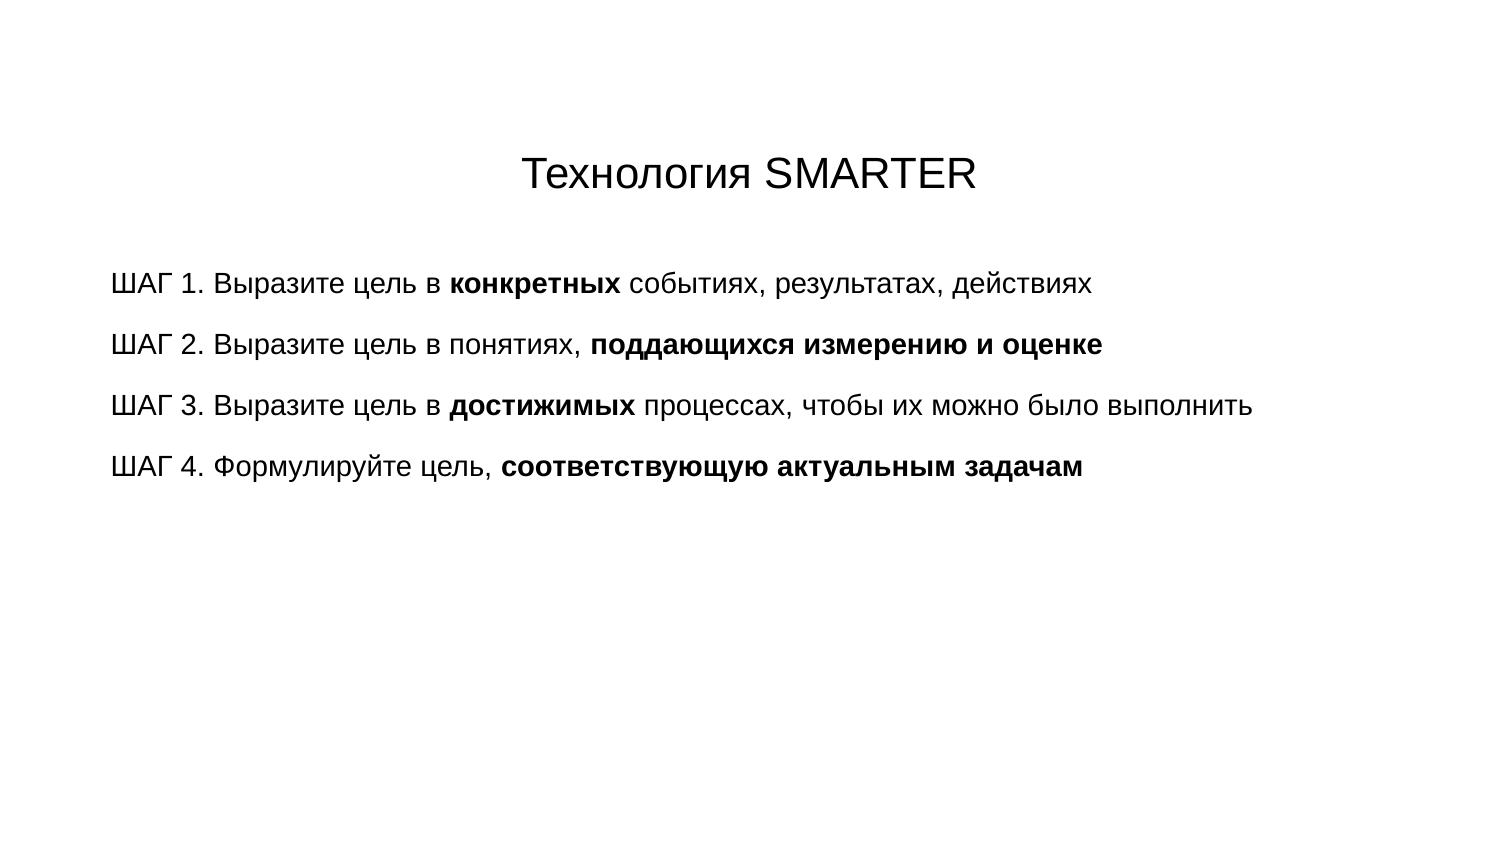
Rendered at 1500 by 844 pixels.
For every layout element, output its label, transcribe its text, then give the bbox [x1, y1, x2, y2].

text_box ШАГ 1. Выразите цель в конкретных событиях, результатах, действиях ШАГ 2. Выразите цель в понятиях, поддающихся измерению и оценке ШАГ 3. Выразите цель в достижимых процессах, чтобы их можно было выполнить ШАГ 4. Формулируйте цель, соответствующую актуальным задачам [110, 258, 1467, 718]
text_box Технология SMARTER [0, 141, 1500, 210]
